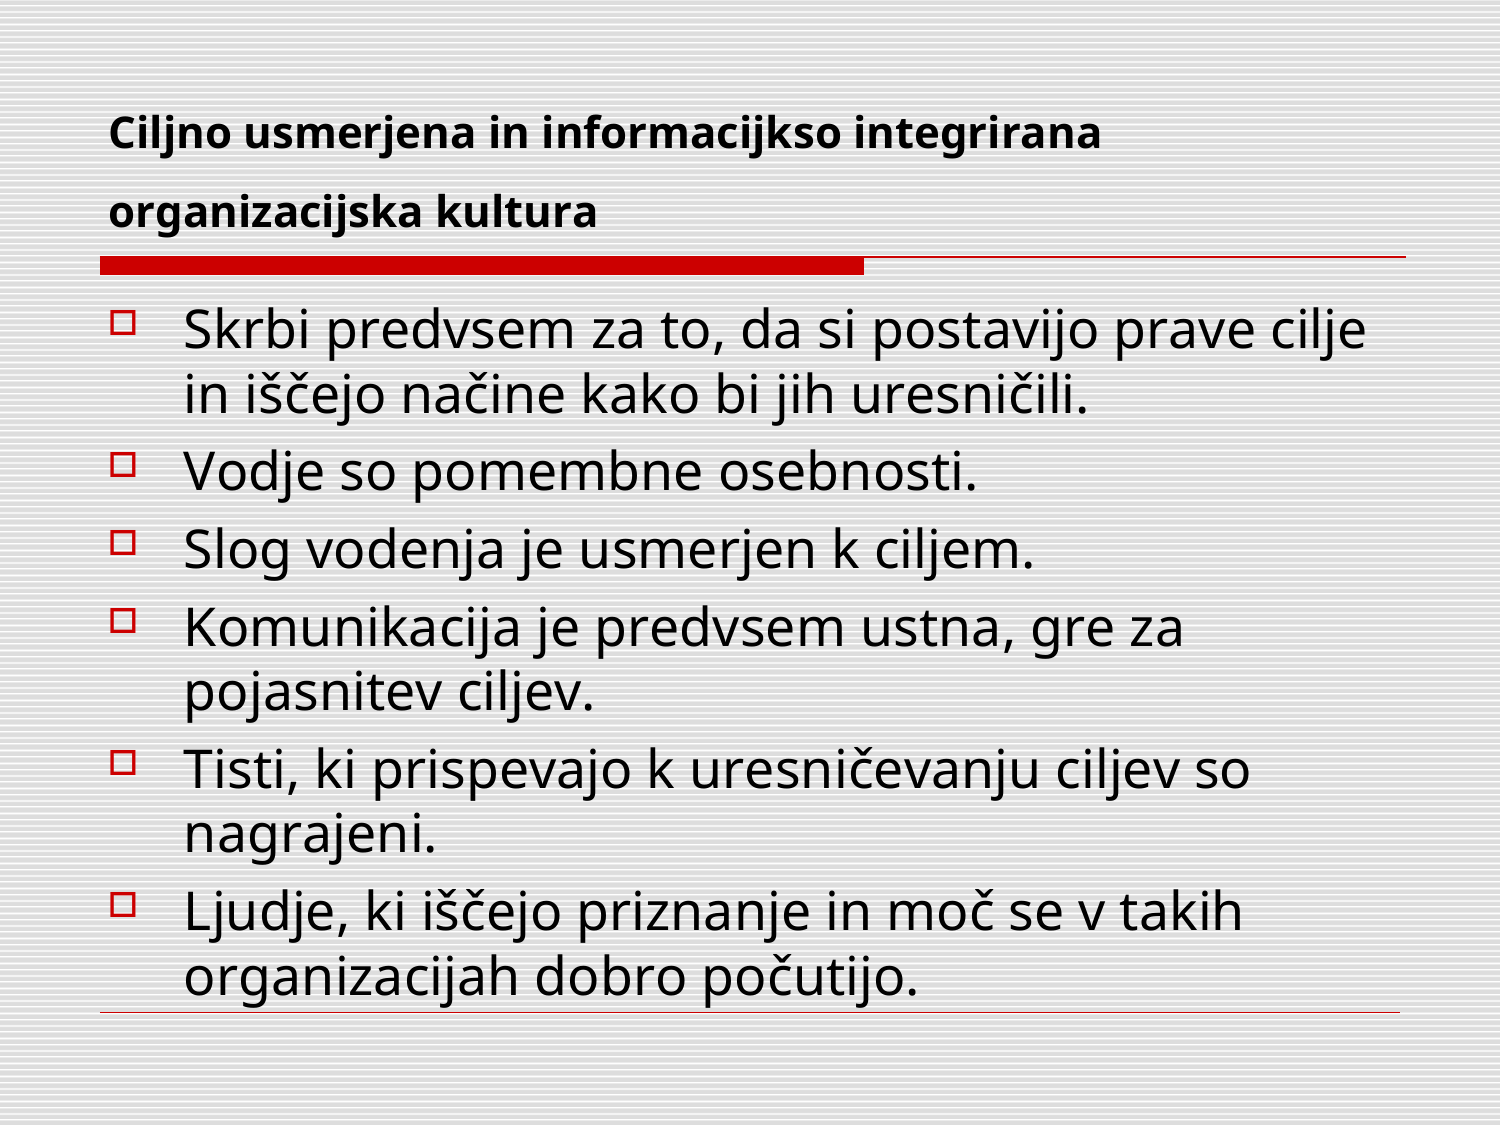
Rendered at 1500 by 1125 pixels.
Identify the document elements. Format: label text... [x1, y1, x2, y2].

list Skrbi predvsem za to, da si postavijo prave cilje in iščejo načine kako bi jih uresničili. Vodje so pomembne osebnosti. Slog vodenja je usmerjen k ciljem. Komunikacija je predvsem ustna, gre za pojasnitev ciljev. Tisti, ki prispevajo k uresničevanju ciljev so nagrajeni. Ljudje, ki iščejo priznanje in moč se v takih organizacijah dobro počutijo. [92, 287, 1406, 988]
picture [0, 0, 1500, 1125]
title Ciljno usmerjena in informacijkso integrirana organizacijska kultura [94, 49, 1407, 250]
